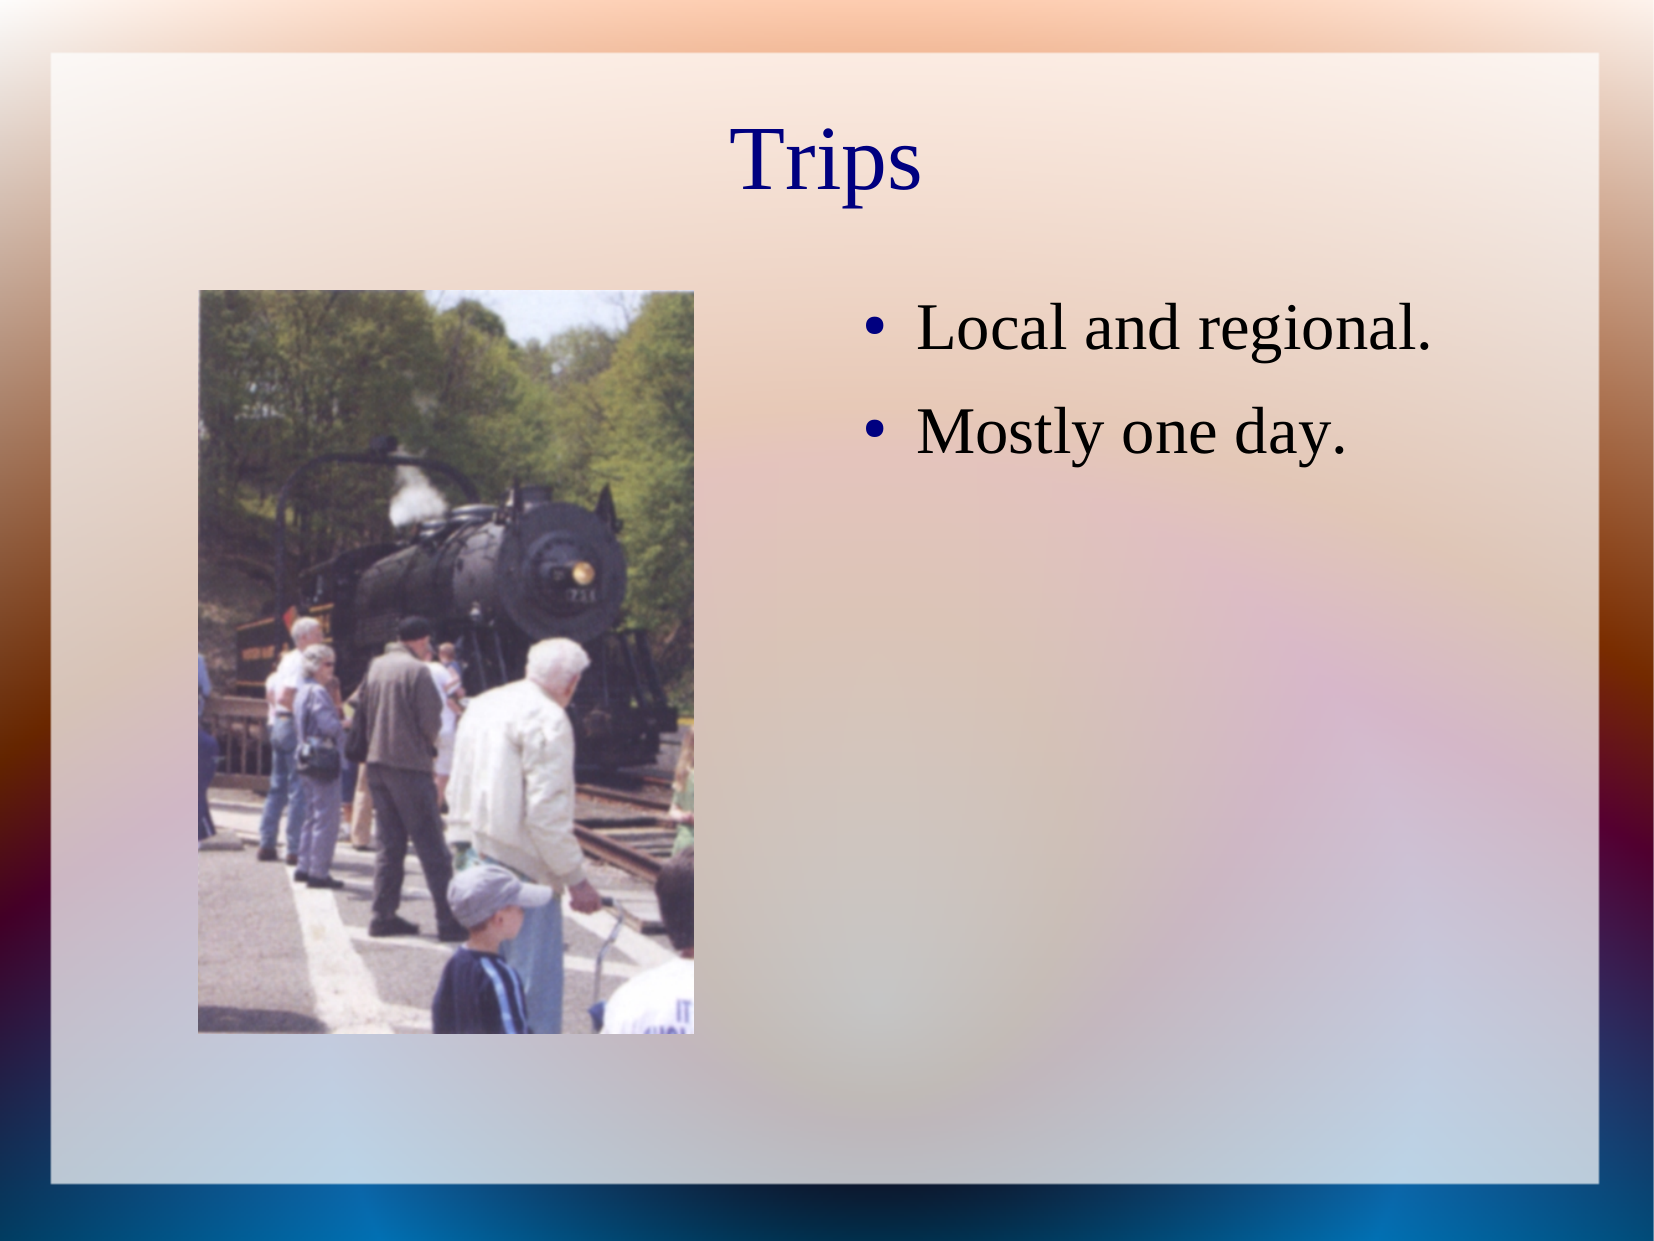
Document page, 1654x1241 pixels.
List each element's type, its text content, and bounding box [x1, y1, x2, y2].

picture [0, 0, 1654, 1241]
list Local and regional. Mostly one day. [845, 290, 1572, 1019]
title Trips [82, 62, 1571, 256]
